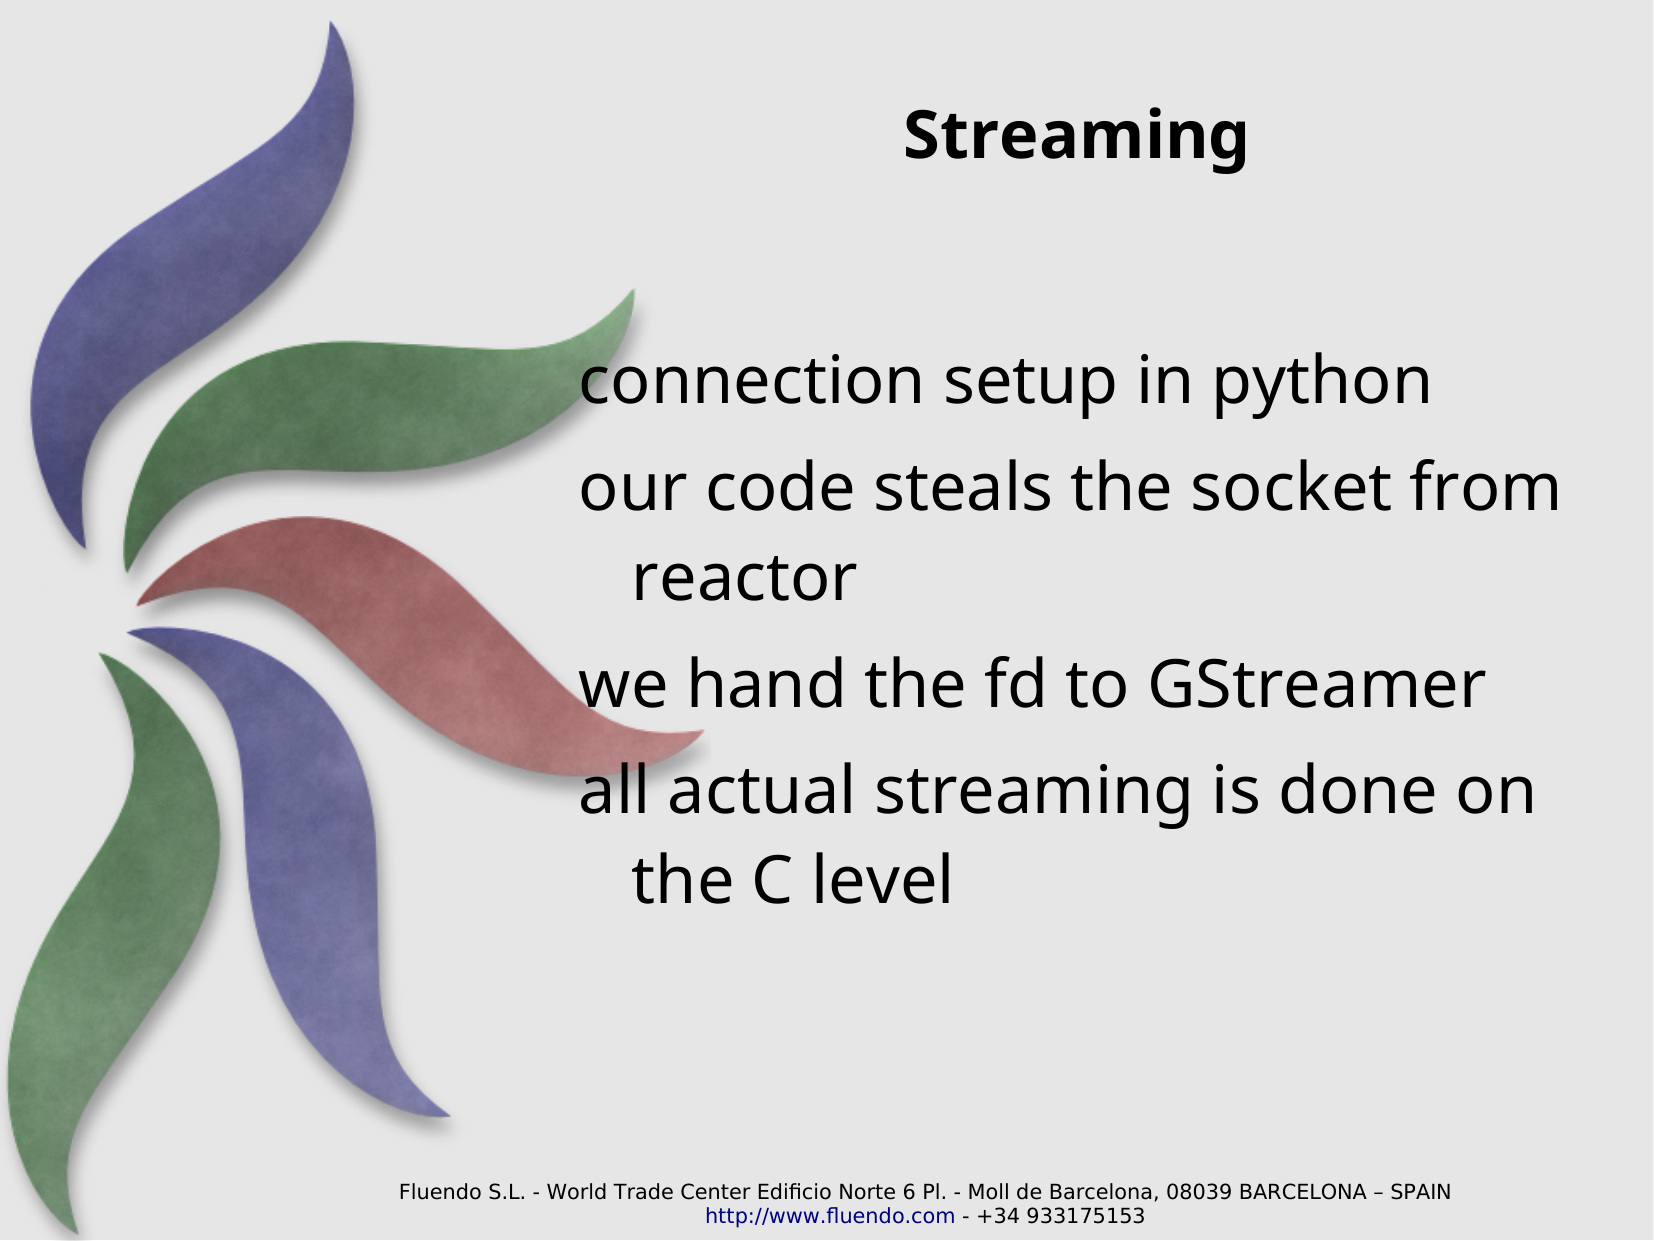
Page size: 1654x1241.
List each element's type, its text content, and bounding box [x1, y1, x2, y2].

picture [0, 0, 711, 1241]
list connection setup in python our code steals the socket from reactor we hand the fd to GStreamer all actual streaming is done on the C level [560, 185, 1595, 1071]
title Streaming [560, 58, 1595, 185]
